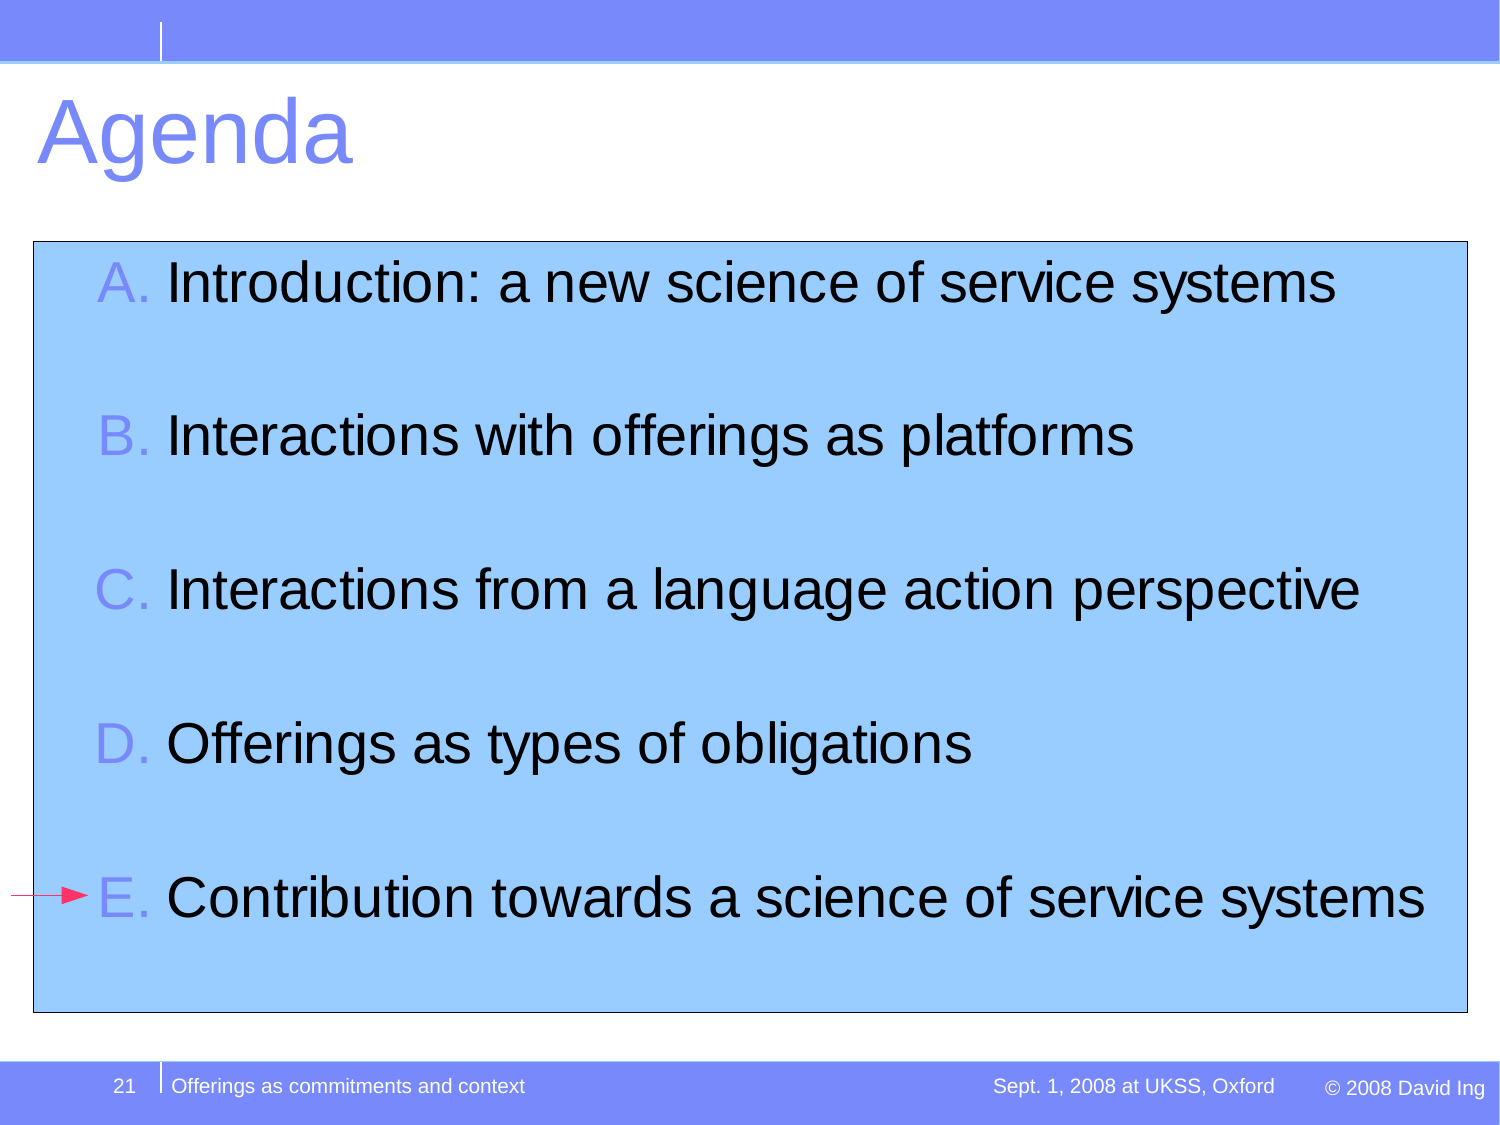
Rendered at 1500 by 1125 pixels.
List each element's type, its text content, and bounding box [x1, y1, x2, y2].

chart [33, 241, 1468, 1013]
title Agenda [37, 90, 1463, 205]
